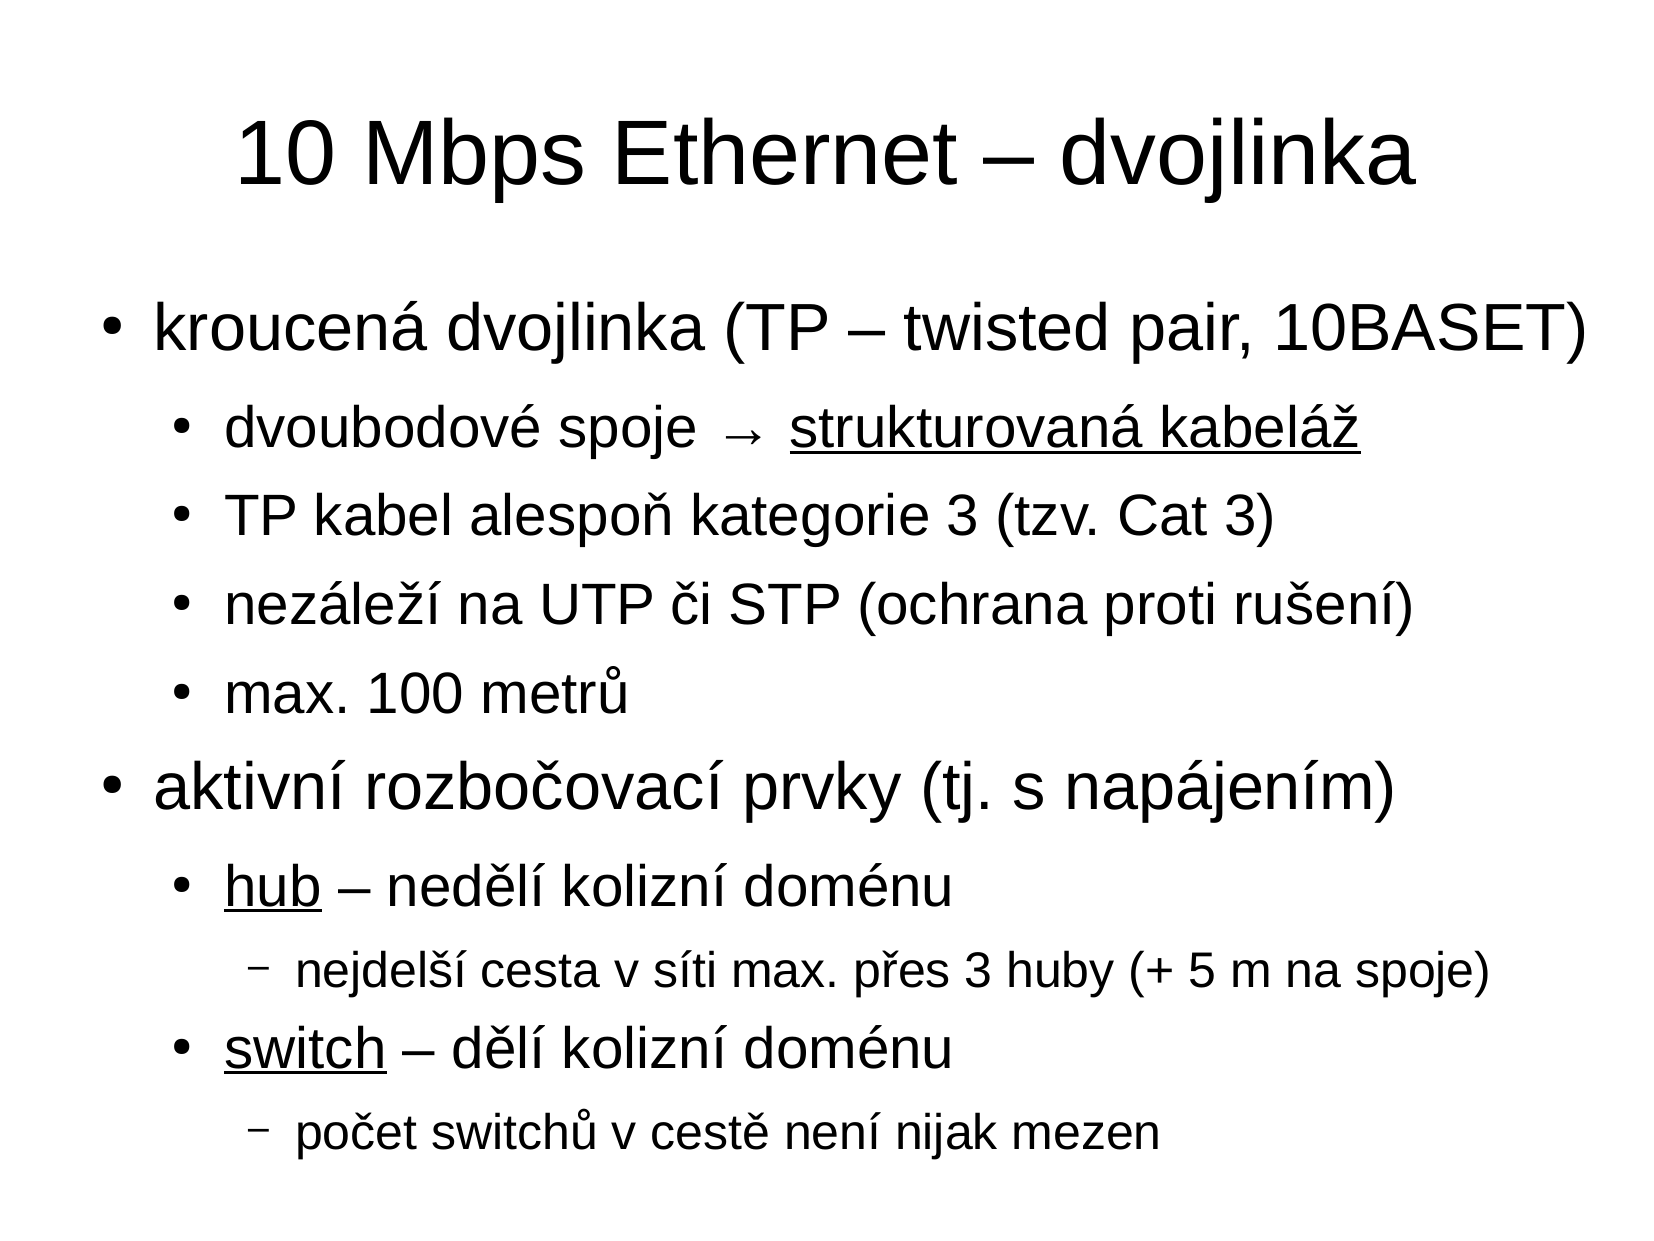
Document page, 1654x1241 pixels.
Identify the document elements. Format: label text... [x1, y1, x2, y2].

list kroucená dvojlinka (TP – twisted pair, 10BASET) dvoubodové spoje → strukturovaná kabeláž TP kabel alespoň kategorie 3 (tzv. Cat 3) nezáleží na UTP či STP (ochrana proti rušení) max. 100 metrů aktivní rozbočovací prvky (tj. s napájením) hub – nedělí kolizní doménu nejdelší cesta v síti max. přes 3 huby (+ 5 m na spoje) switch – dělí kolizní doménu počet switchů v cestě není nijak mezen [82, 290, 1632, 1160]
title 10 Mbps Ethernet – dvojlinka [82, 56, 1571, 250]
